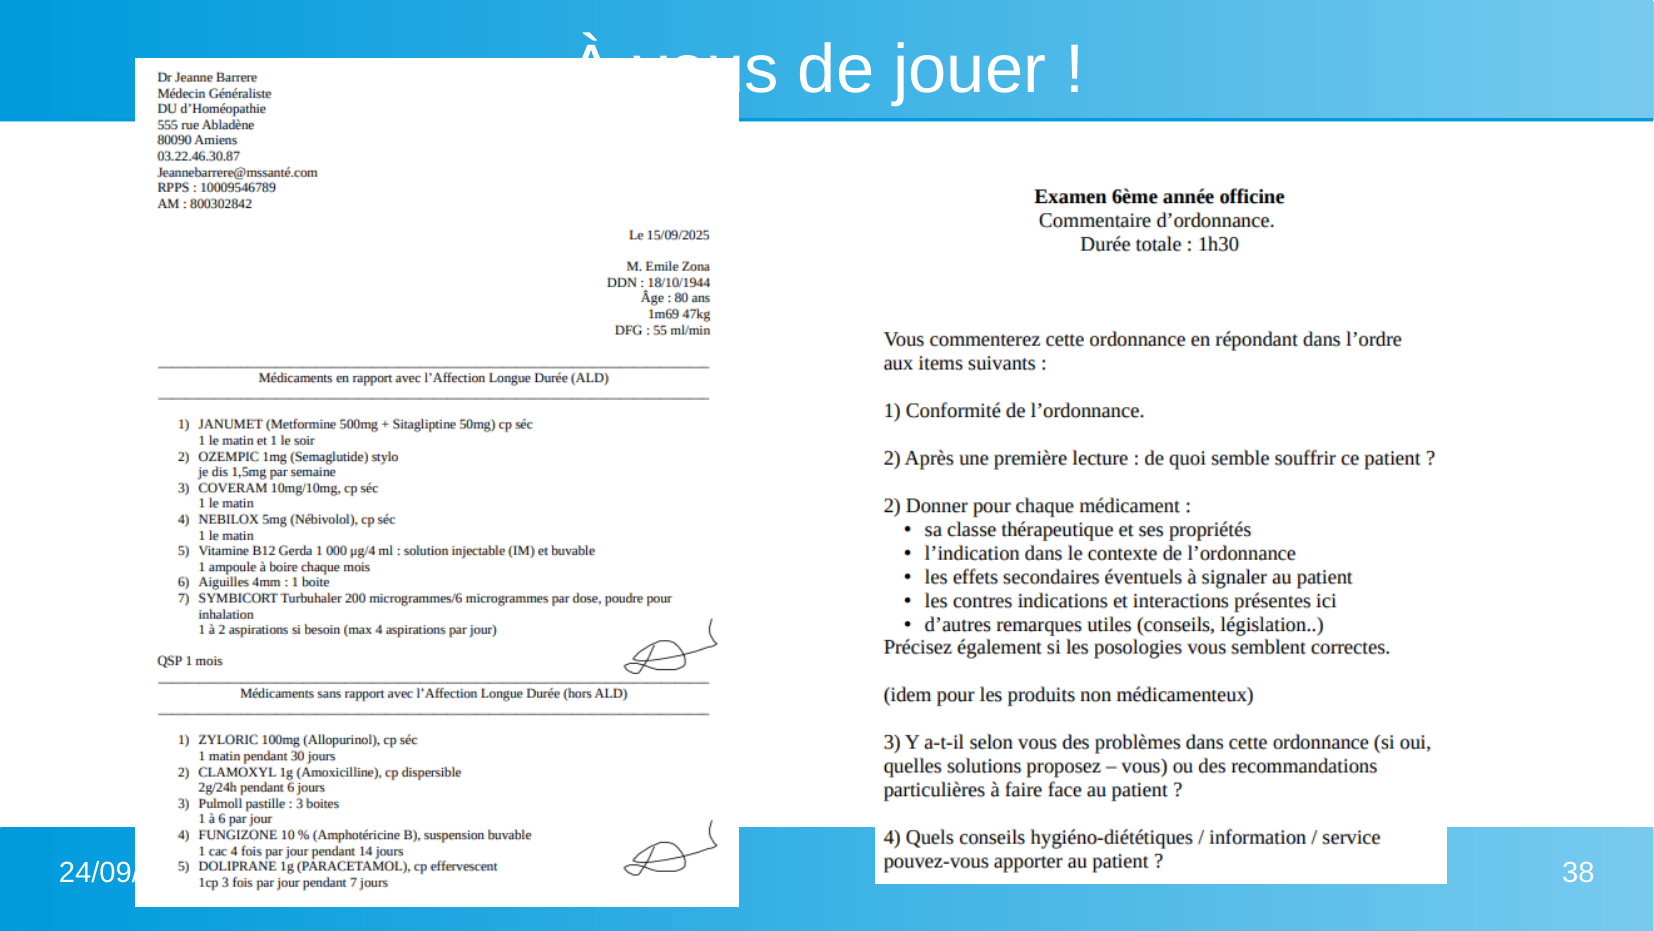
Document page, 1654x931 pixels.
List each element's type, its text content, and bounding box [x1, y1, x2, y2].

picture [875, 177, 1447, 884]
picture [134, 58, 739, 907]
title À vous de jouer ! [59, 29, 1595, 108]
